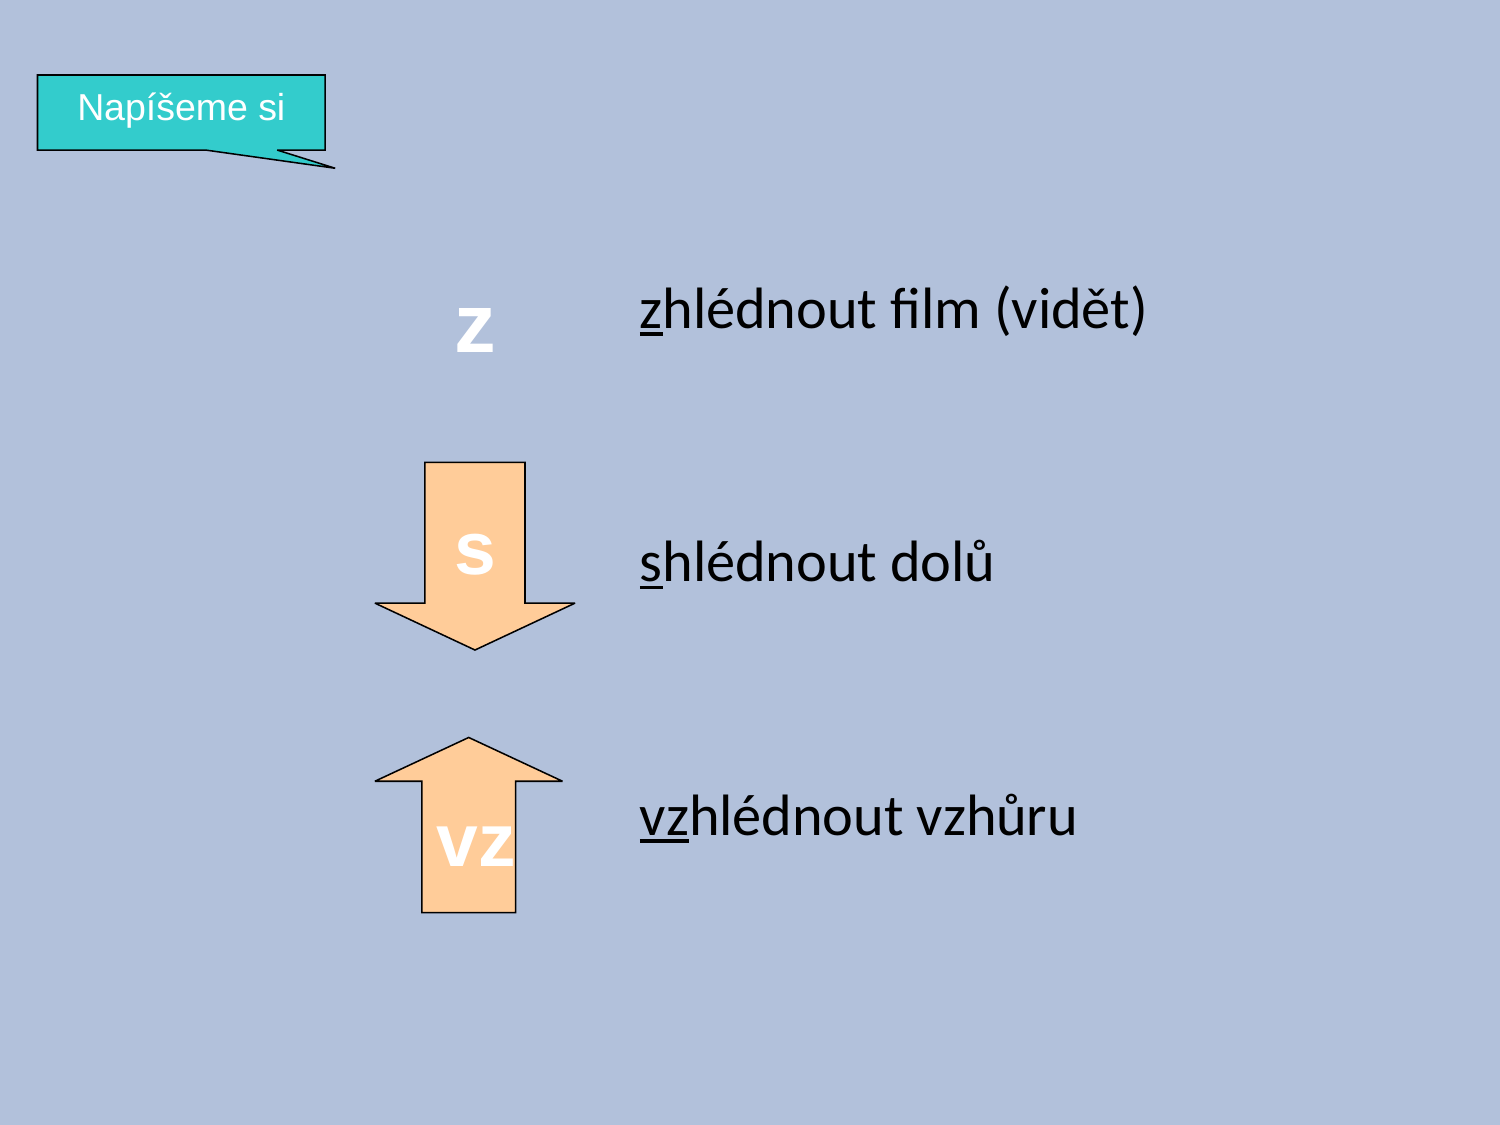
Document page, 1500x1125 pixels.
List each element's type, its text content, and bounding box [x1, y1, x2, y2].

text_box s [374, 462, 576, 651]
list zhlédnout film (vidět) shlédnout dolů vzhlédnout vzhůru [624, 262, 1425, 1006]
title [75, 45, 1426, 233]
text_box vz [374, 737, 563, 913]
text_box z [412, 262, 538, 375]
text_box Napíšeme si [37, 75, 336, 169]
